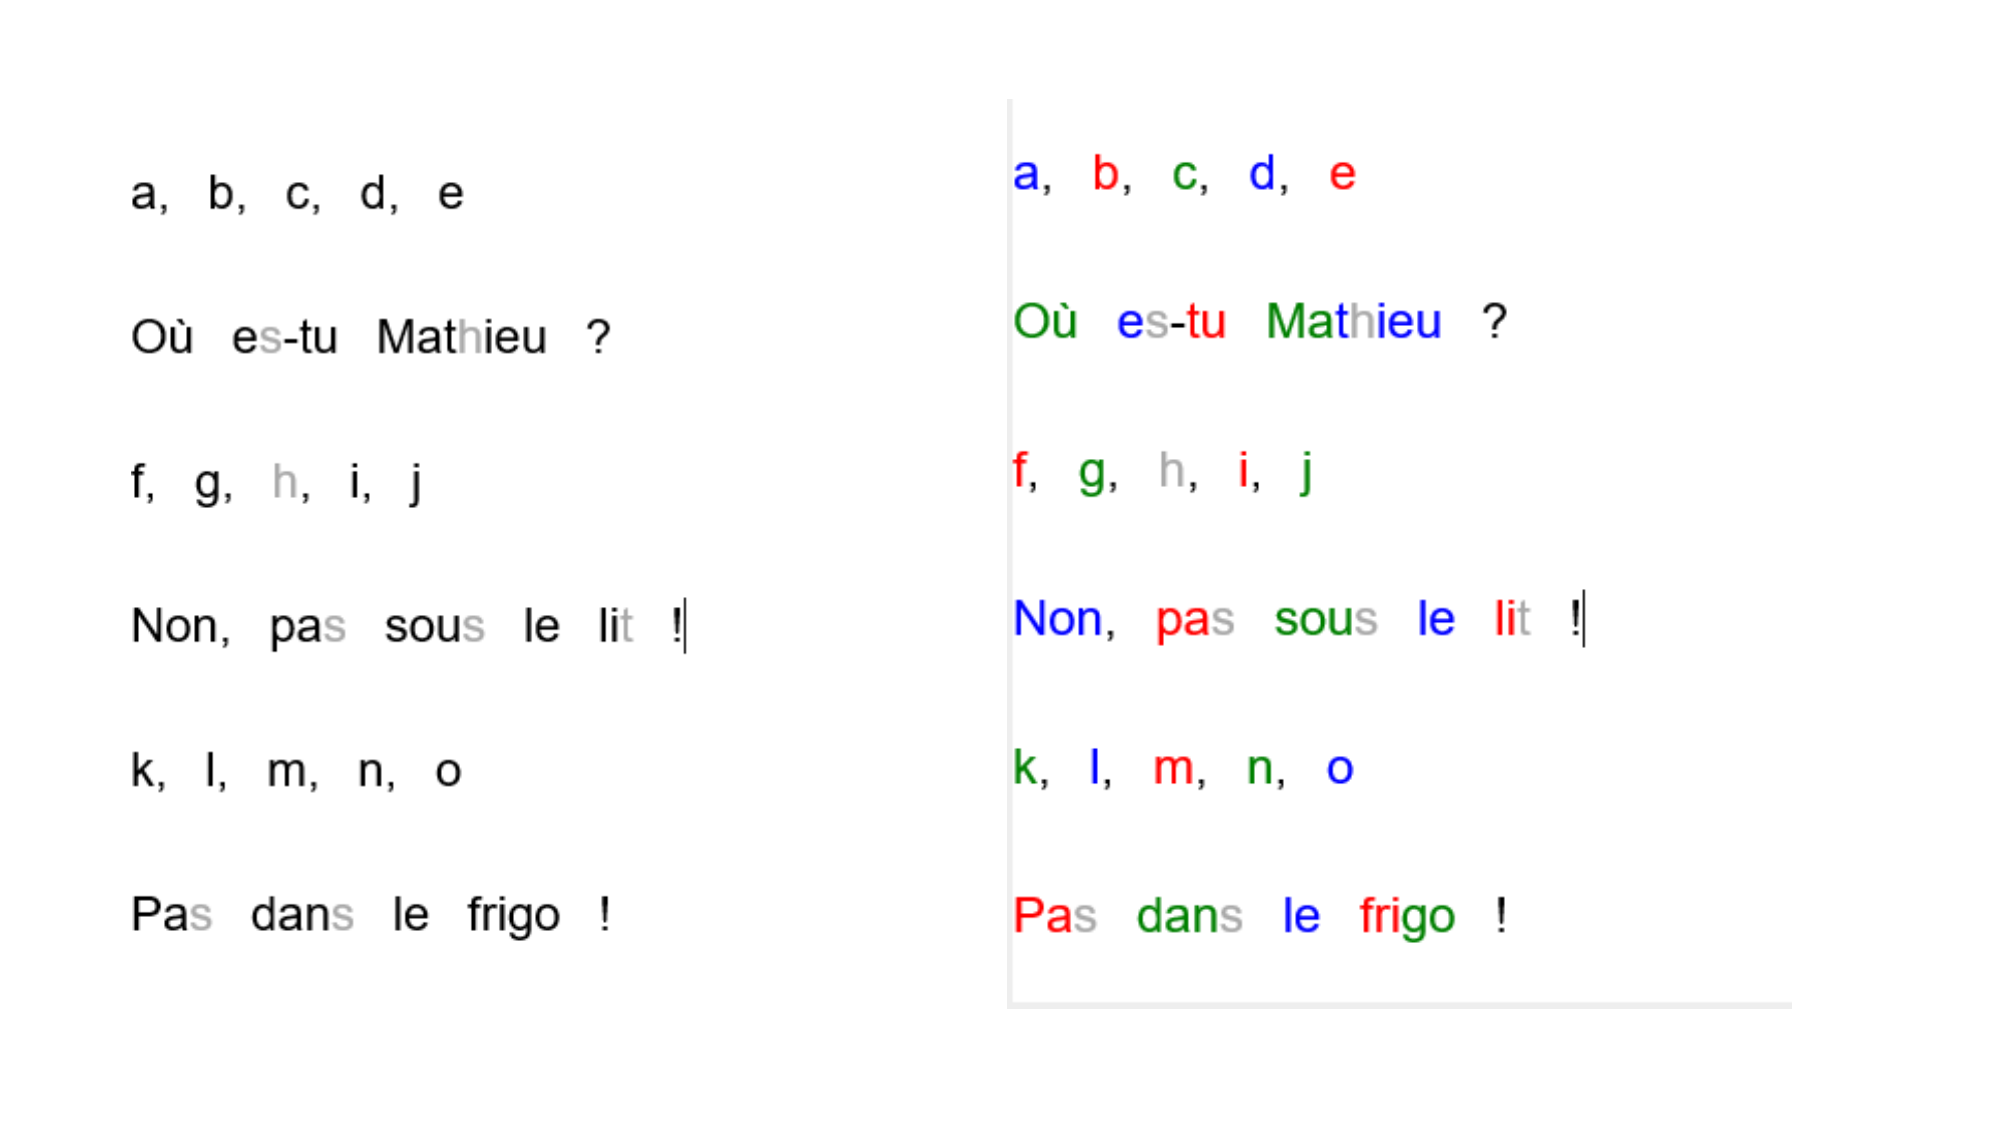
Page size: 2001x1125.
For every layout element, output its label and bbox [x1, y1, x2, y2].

picture [1007, 99, 1792, 1009]
picture [131, 99, 887, 987]
